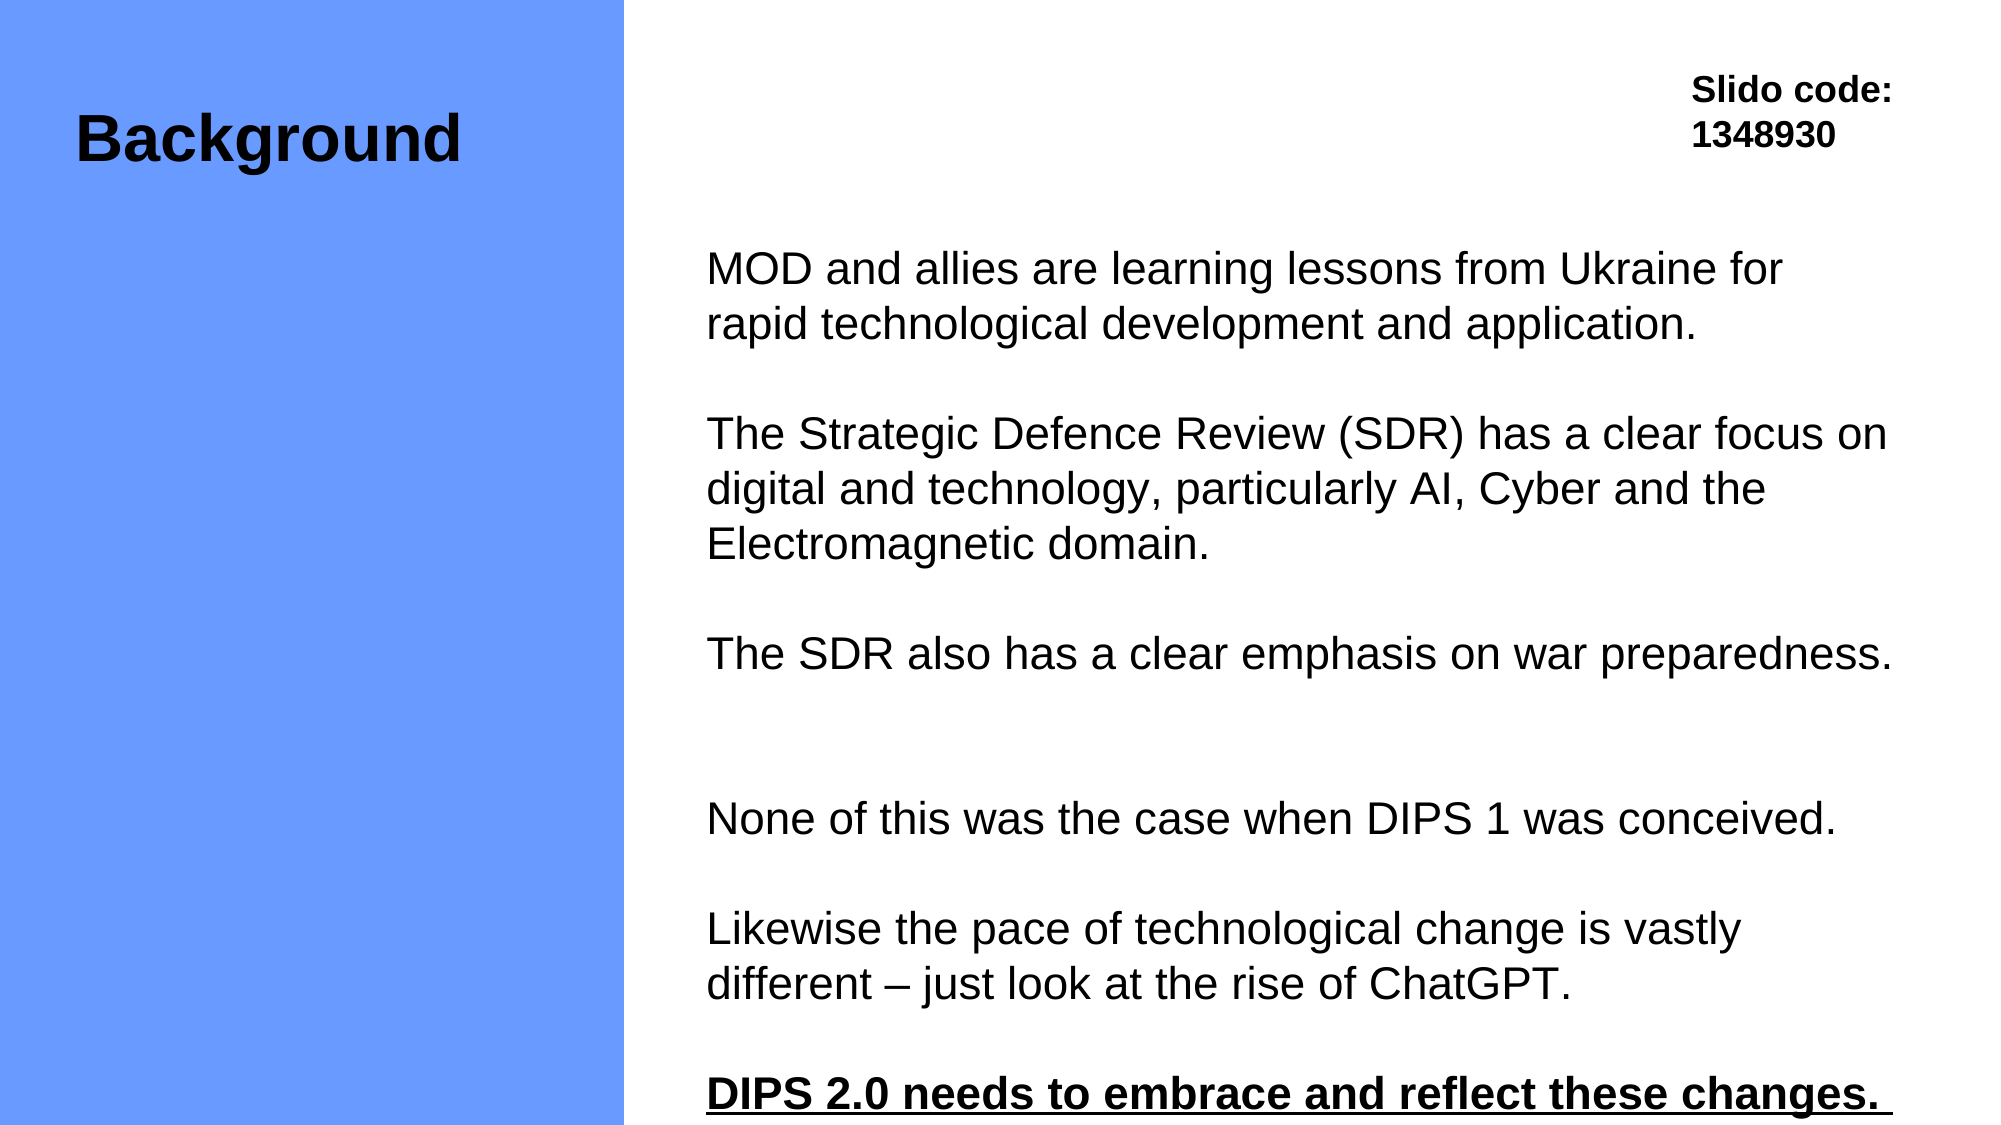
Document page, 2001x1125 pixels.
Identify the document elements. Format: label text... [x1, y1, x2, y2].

title MOD and allies are learning lessons from Ukraine for rapid technological development and application. The Strategic Defence Review (SDR) has a clear focus on digital and technology, particularly AI, Cyber and the Electromagnetic domain. The SDR also has a clear emphasis on war preparedness. None of this was the case when DIPS 1 was conceived. Likewise the pace of technological change is vastly different – just look at the rise of ChatGPT. DIPS 2.0 needs to embrace and reflect these changes. [706, 239, 1897, 921]
title Background [75, 94, 577, 346]
text_box Slido code: 1348930 [1676, 49, 1977, 145]
